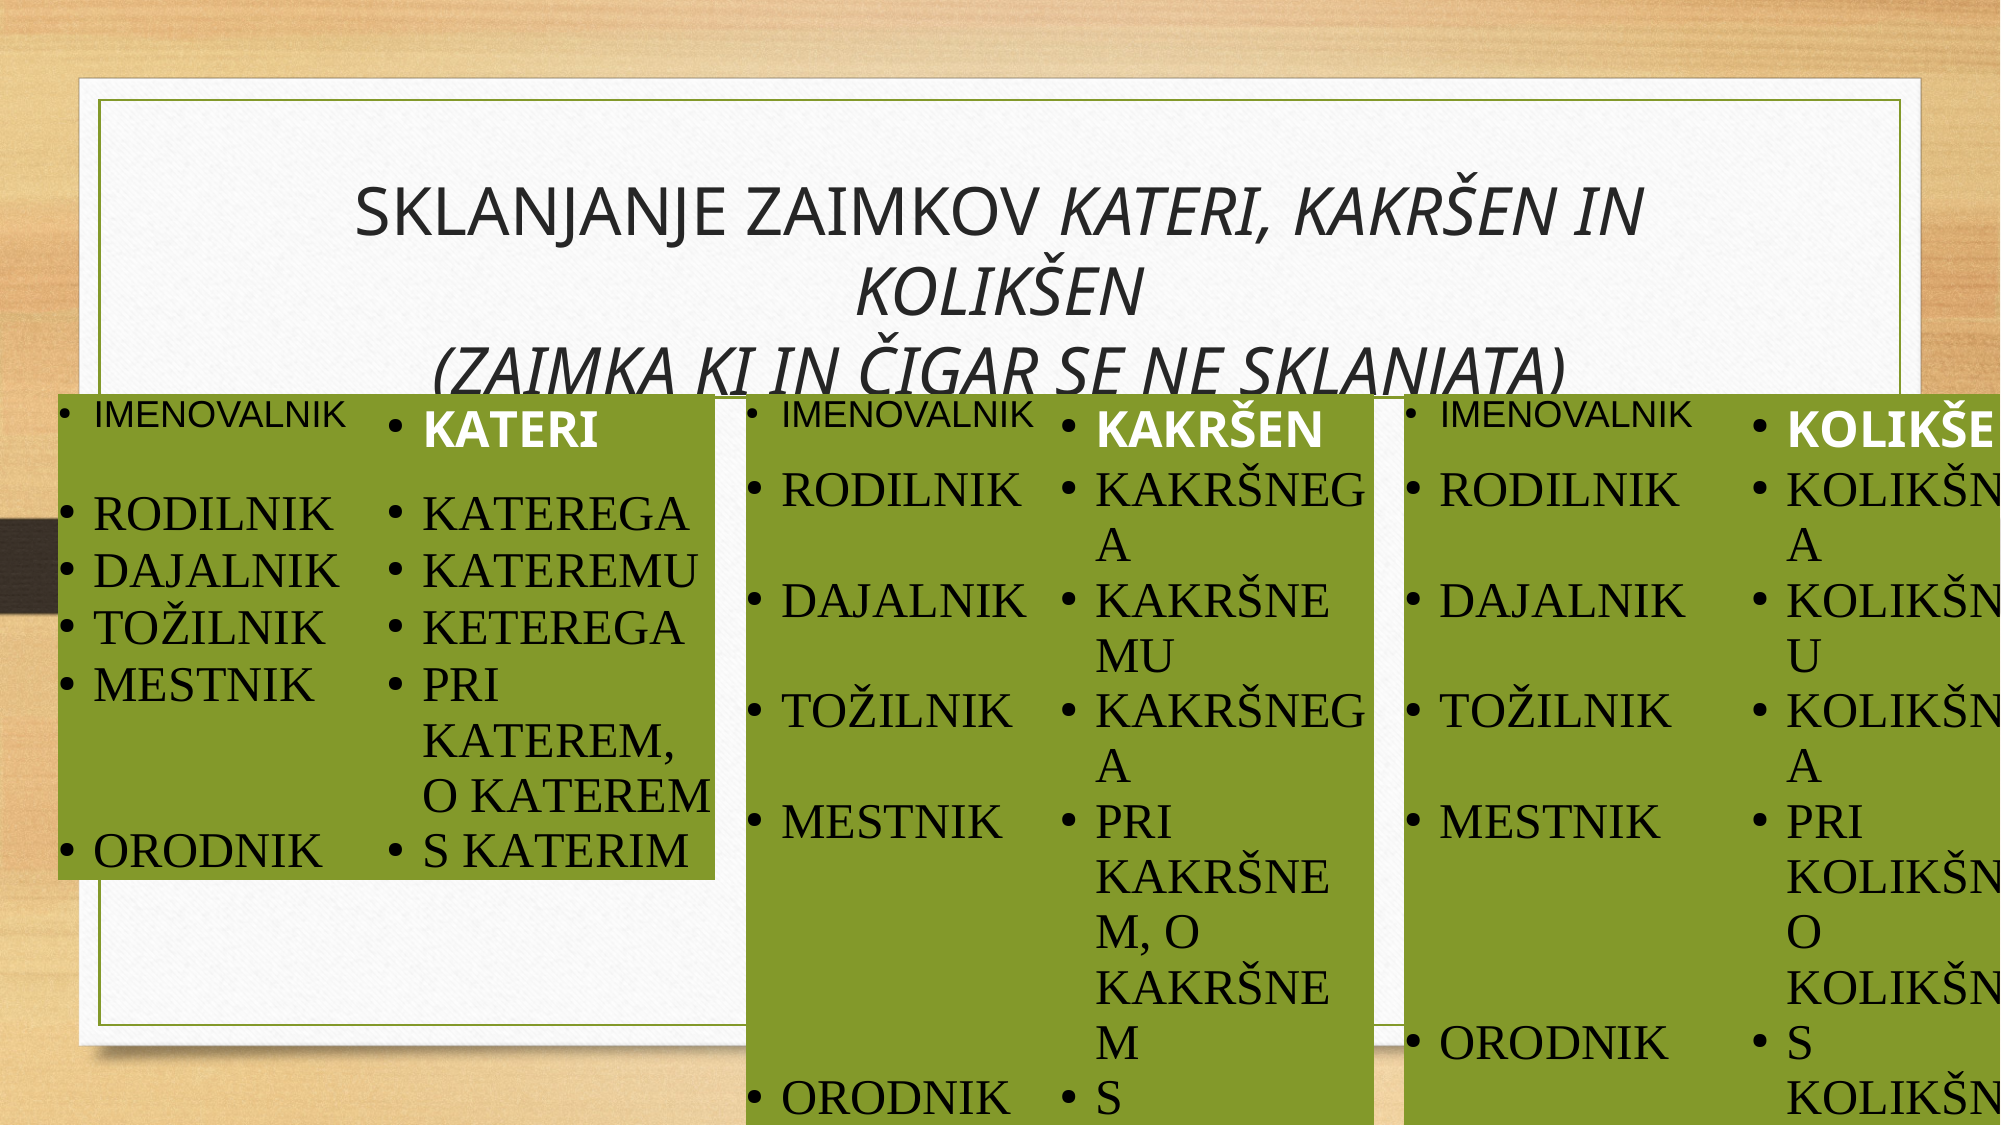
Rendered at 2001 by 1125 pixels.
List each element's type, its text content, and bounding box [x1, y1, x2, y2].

table_cell PRI KATEREM, O KATEREM [387, 657, 715, 823]
table_cell PRI KOLIKŠNEM, O KOLIKŠNEM [1751, 794, 2000, 1015]
table_cell ORODNIK [746, 1070, 1060, 1125]
table_cell KATEREGA [387, 485, 715, 543]
table_header IMENOVALNIK [58, 394, 387, 485]
table_cell DAJALNIK [58, 543, 387, 600]
table_cell DAJALNIK [1404, 573, 1751, 683]
table_cell RODILNIK [746, 462, 1060, 573]
table_cell KETEREGA [387, 600, 715, 657]
table_cell S KOLIKŠNIM [1751, 1015, 2000, 1125]
table_header IMENOVALNIK [1404, 394, 1751, 462]
table_cell S KATERIM [387, 823, 715, 880]
table_cell MESTNIK [746, 794, 1060, 1070]
table_cell RODILNIK [58, 485, 387, 543]
table_cell KOLIKŠNEGA [1751, 683, 2000, 794]
table_cell KAKRŠNEGA [1060, 462, 1374, 573]
table_cell KAKRŠNEGA [1060, 683, 1374, 794]
table_header KOLIKŠEN [1751, 394, 2000, 462]
table_cell S KAKRŠNIM [1060, 1070, 1374, 1125]
table_cell TOŽILNIK [1404, 683, 1751, 794]
table_cell RODILNIK [1404, 462, 1751, 573]
table_cell ORODNIK [1404, 1015, 1751, 1125]
title SKLANJANJE ZAIMKOV KATERI, KAKRŠEN IN KOLIKŠEN (ZAIMKA KI IN ČIGAR SE NE SKLANJATA) [212, 161, 1788, 294]
table_cell TOŽILNIK [58, 600, 387, 657]
table_cell DAJALNIK [746, 573, 1060, 683]
table_cell KOLIKŠNEMU [1751, 573, 2000, 683]
table_cell KAKRŠNEMU [1060, 573, 1374, 683]
table_cell KOLIKŠNEGA [1751, 462, 2000, 573]
table_cell MESTNIK [58, 657, 387, 823]
table_header KAKRŠEN [1060, 394, 1374, 462]
table_header KATERI [387, 394, 715, 485]
table_cell MESTNIK [1404, 794, 1751, 1015]
table_header IMENOVALNIK [746, 394, 1060, 462]
table_cell ORODNIK [58, 823, 387, 880]
table_cell TOŽILNIK [746, 683, 1060, 794]
table_cell KATEREMU [387, 543, 715, 600]
table_cell PRI KAKRŠNEM, O KAKRŠNEM [1060, 794, 1374, 1070]
